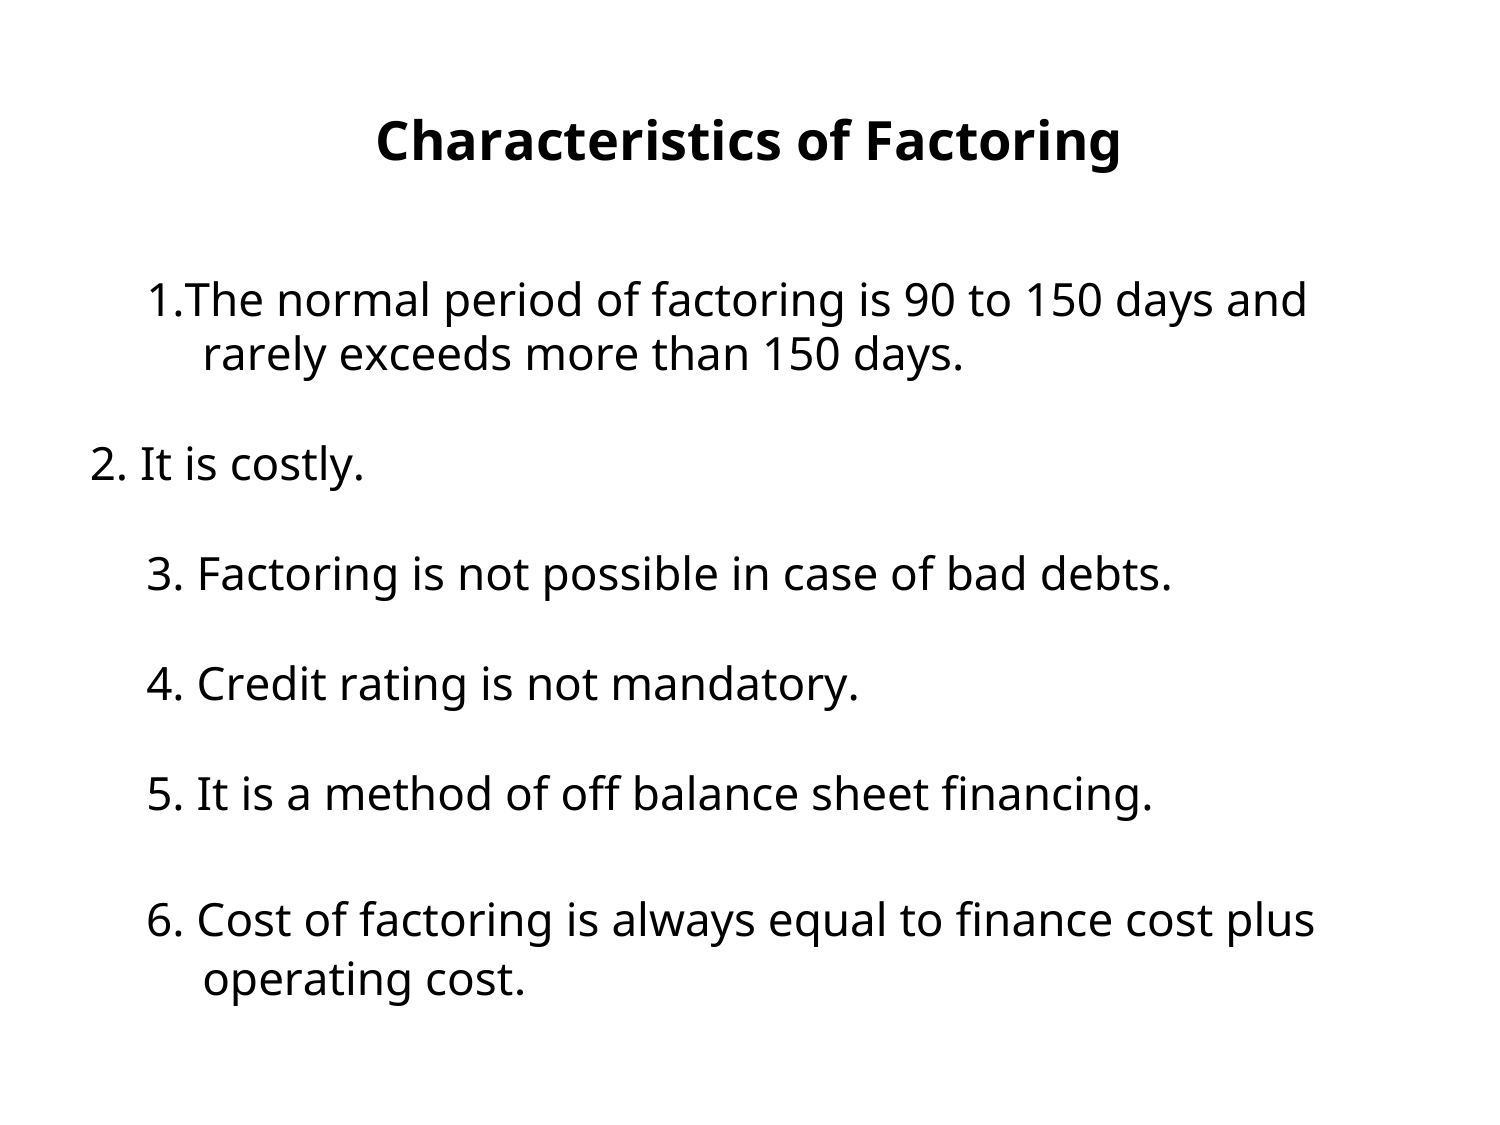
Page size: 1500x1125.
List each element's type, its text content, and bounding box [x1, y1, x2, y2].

title Characteristics of Factoring [75, 45, 1425, 233]
list 1.The normal period of factoring is 90 to 150 days and rarely exceeds more than 150 days. 2. It is costly. 3. Factoring is not possible in case of bad debts. 4. Credit rating is not mandatory. 5. It is a method of off balance sheet financing. 6. Cost of factoring is always equal to finance cost plus operating cost. [75, 262, 1425, 1028]
